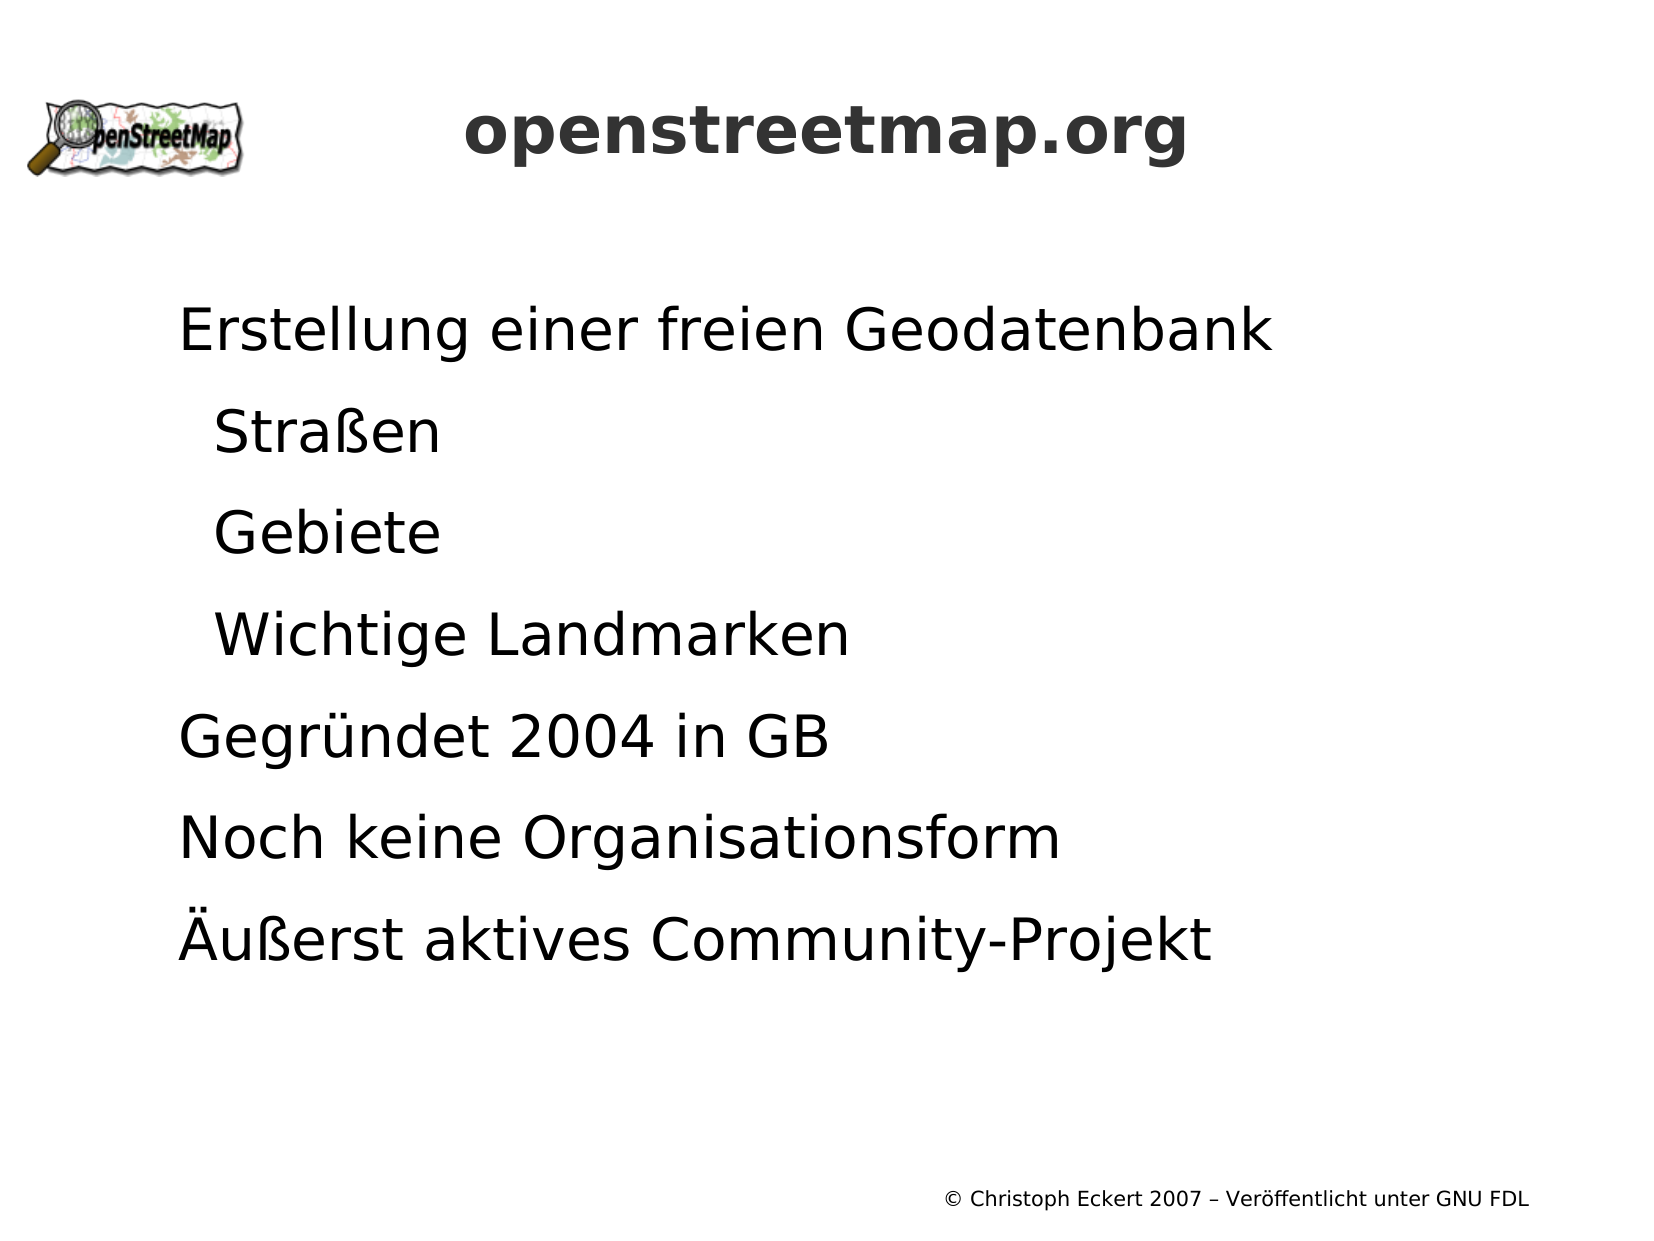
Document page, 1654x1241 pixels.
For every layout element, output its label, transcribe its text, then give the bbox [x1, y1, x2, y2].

picture [26, 98, 121, 177]
subtitle Erstellung einer freien Geodatenbank Straßen Gebiete Wichtige Landmarken Gegründet 2004 in GB Noch keine Organisationsform Äußerst aktives Community-Projekt [178, 279, 1570, 958]
title openstreetmap.org [121, 91, 1534, 299]
